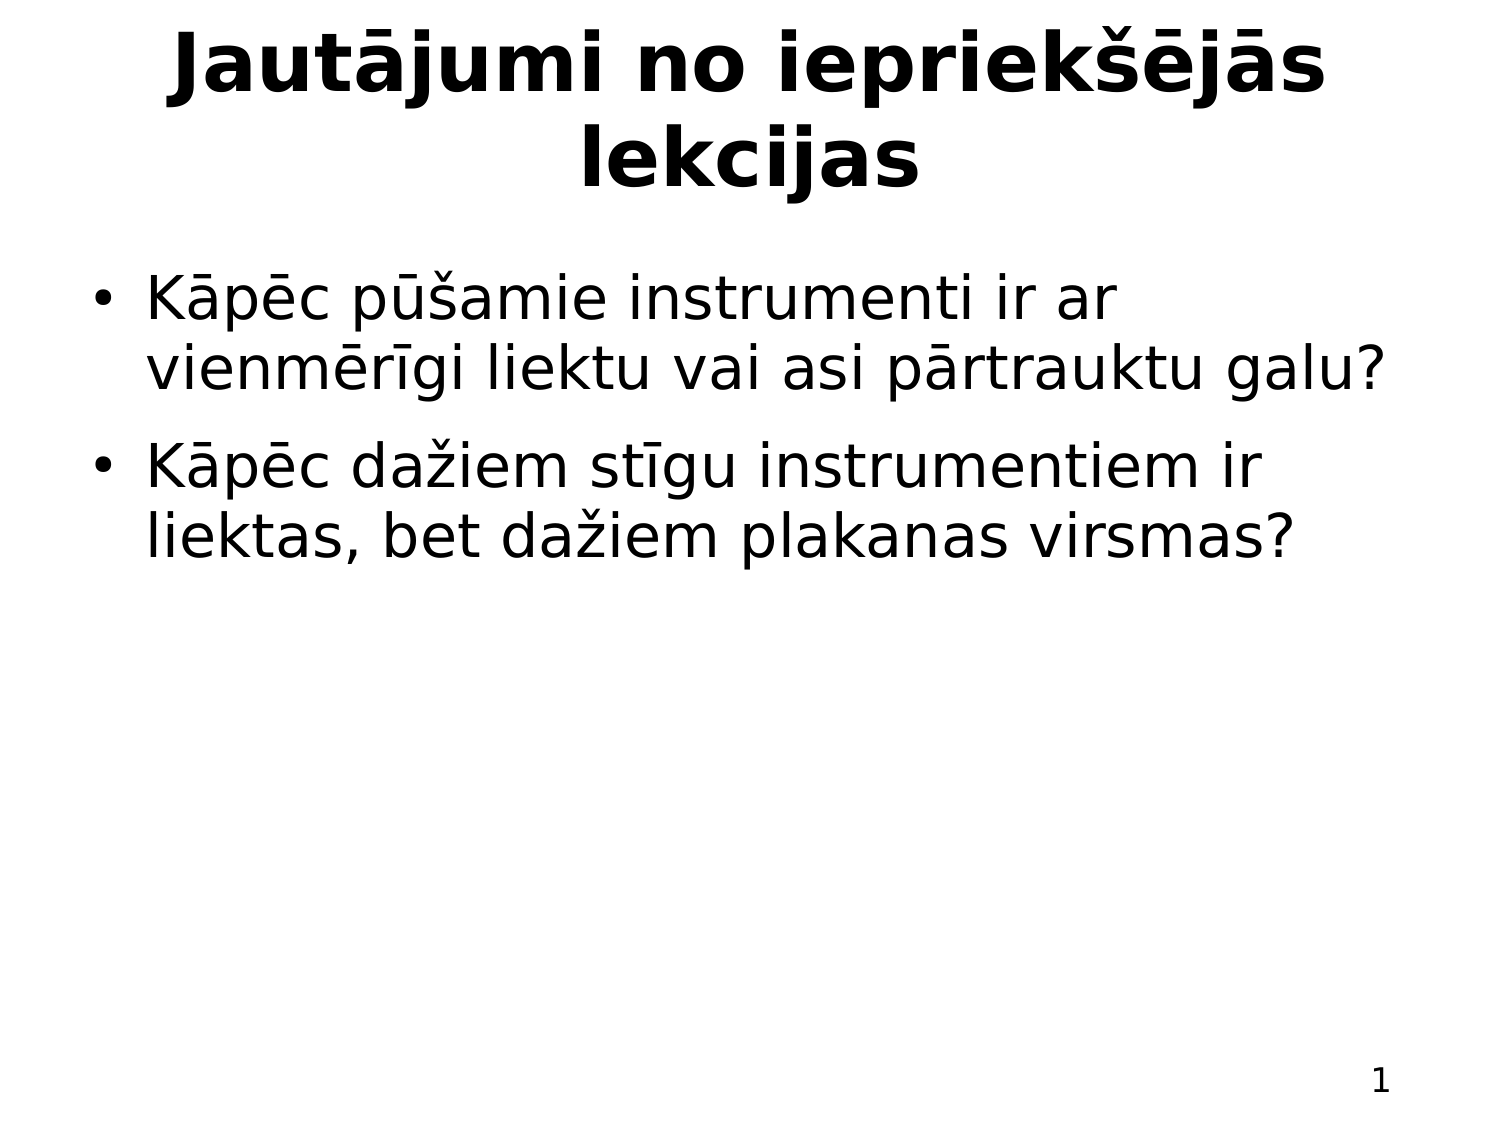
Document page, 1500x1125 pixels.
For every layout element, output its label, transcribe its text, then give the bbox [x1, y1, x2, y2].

list Kāpēc pūšamie instrumenti ir ar vienmērīgi liektu vai asi pārtrauktu galu? Kāpēc dažiem stīgu instrumentiem ir liektas, bet dažiem plakanas virsmas? [75, 263, 1425, 916]
title Jautājumi no iepriekšējās lekcijas [75, 16, 1425, 206]
